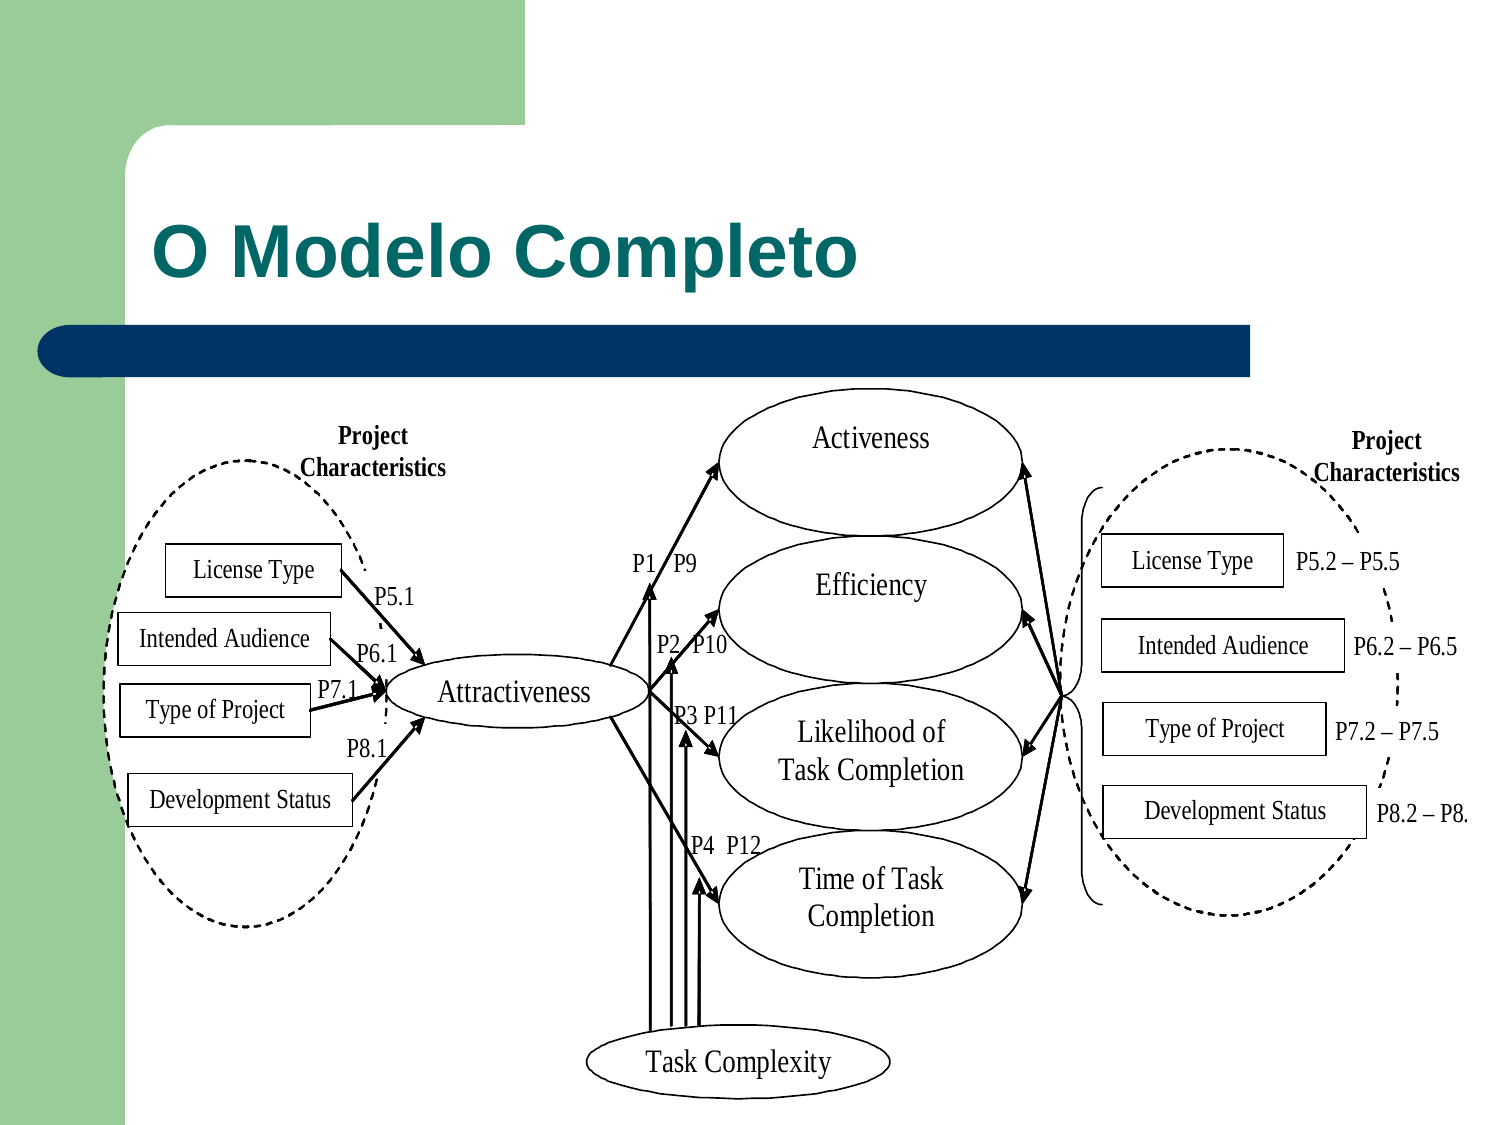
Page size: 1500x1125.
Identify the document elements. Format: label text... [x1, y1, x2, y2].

title O Modelo Completo [136, 136, 1414, 301]
picture [91, 387, 1467, 1125]
